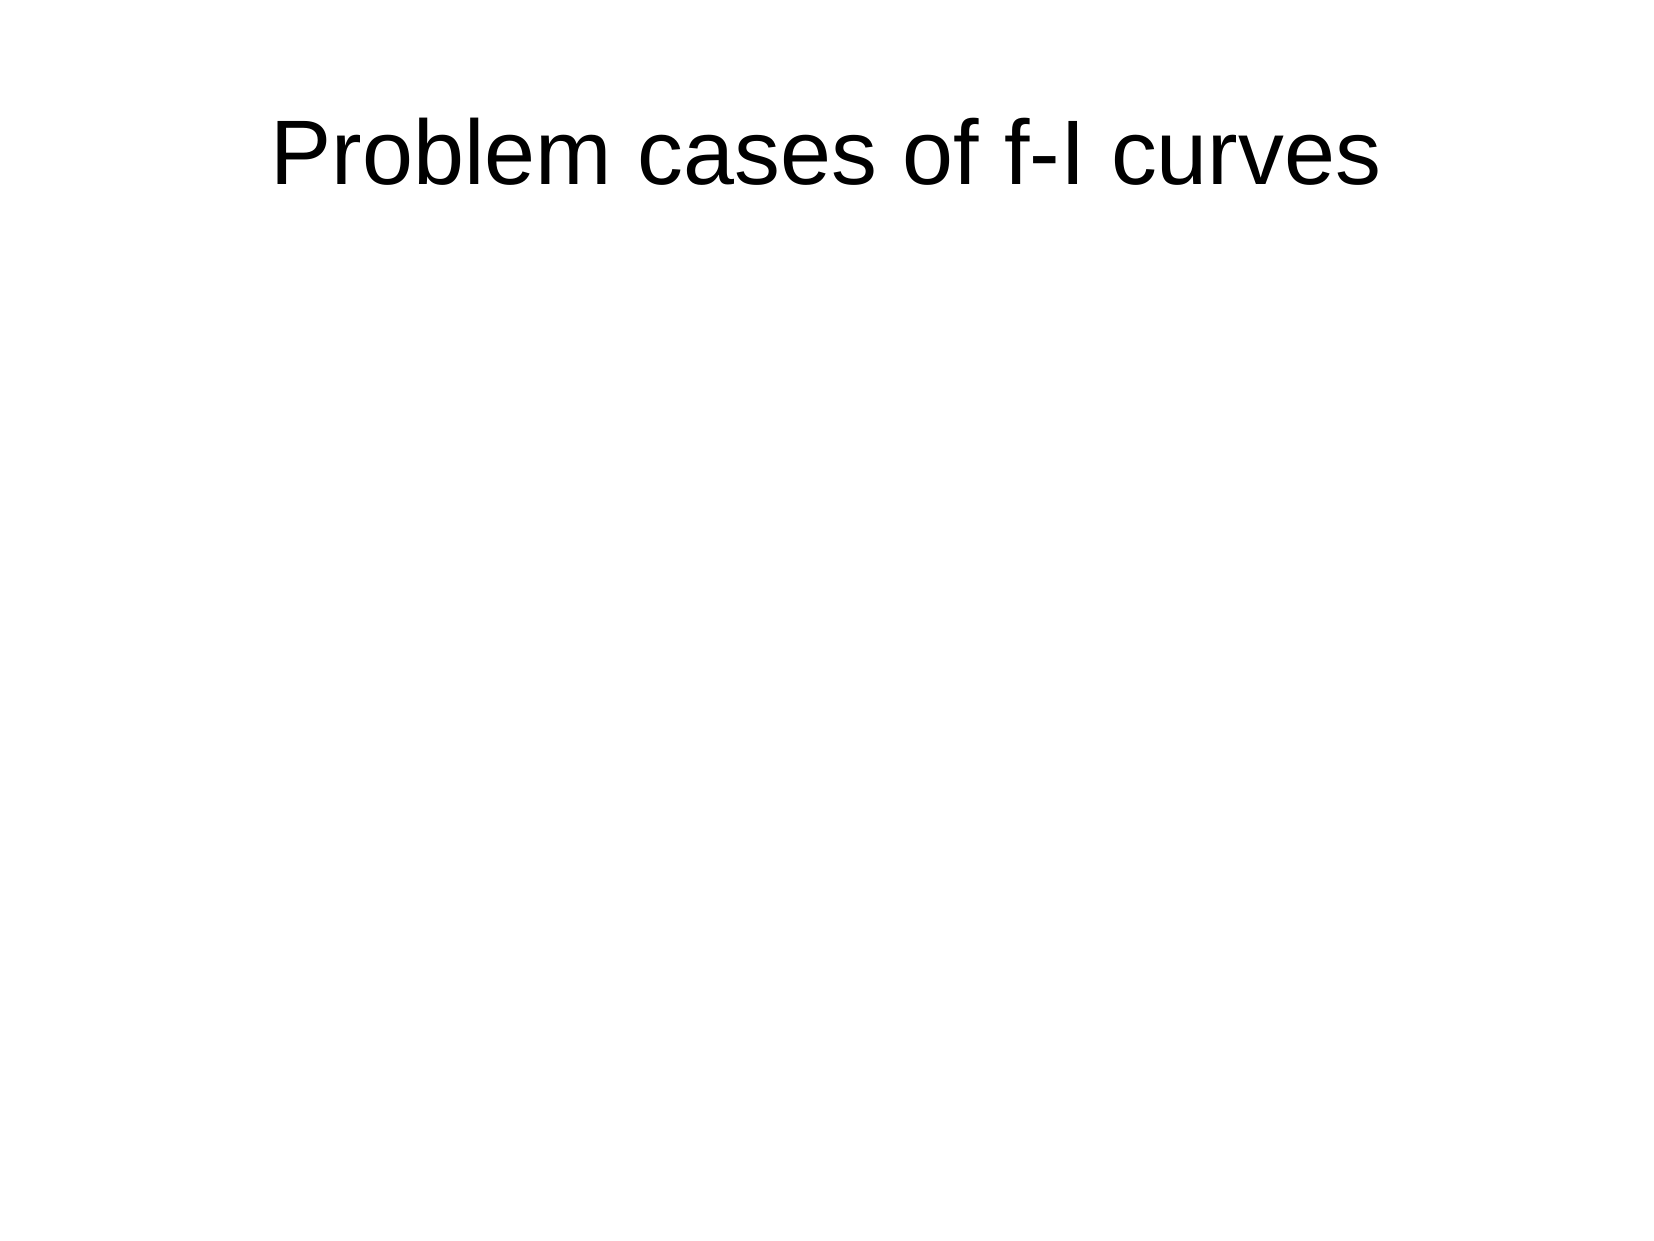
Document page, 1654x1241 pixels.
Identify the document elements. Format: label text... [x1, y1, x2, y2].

title Problem cases of f-I curves [82, 49, 1571, 257]
